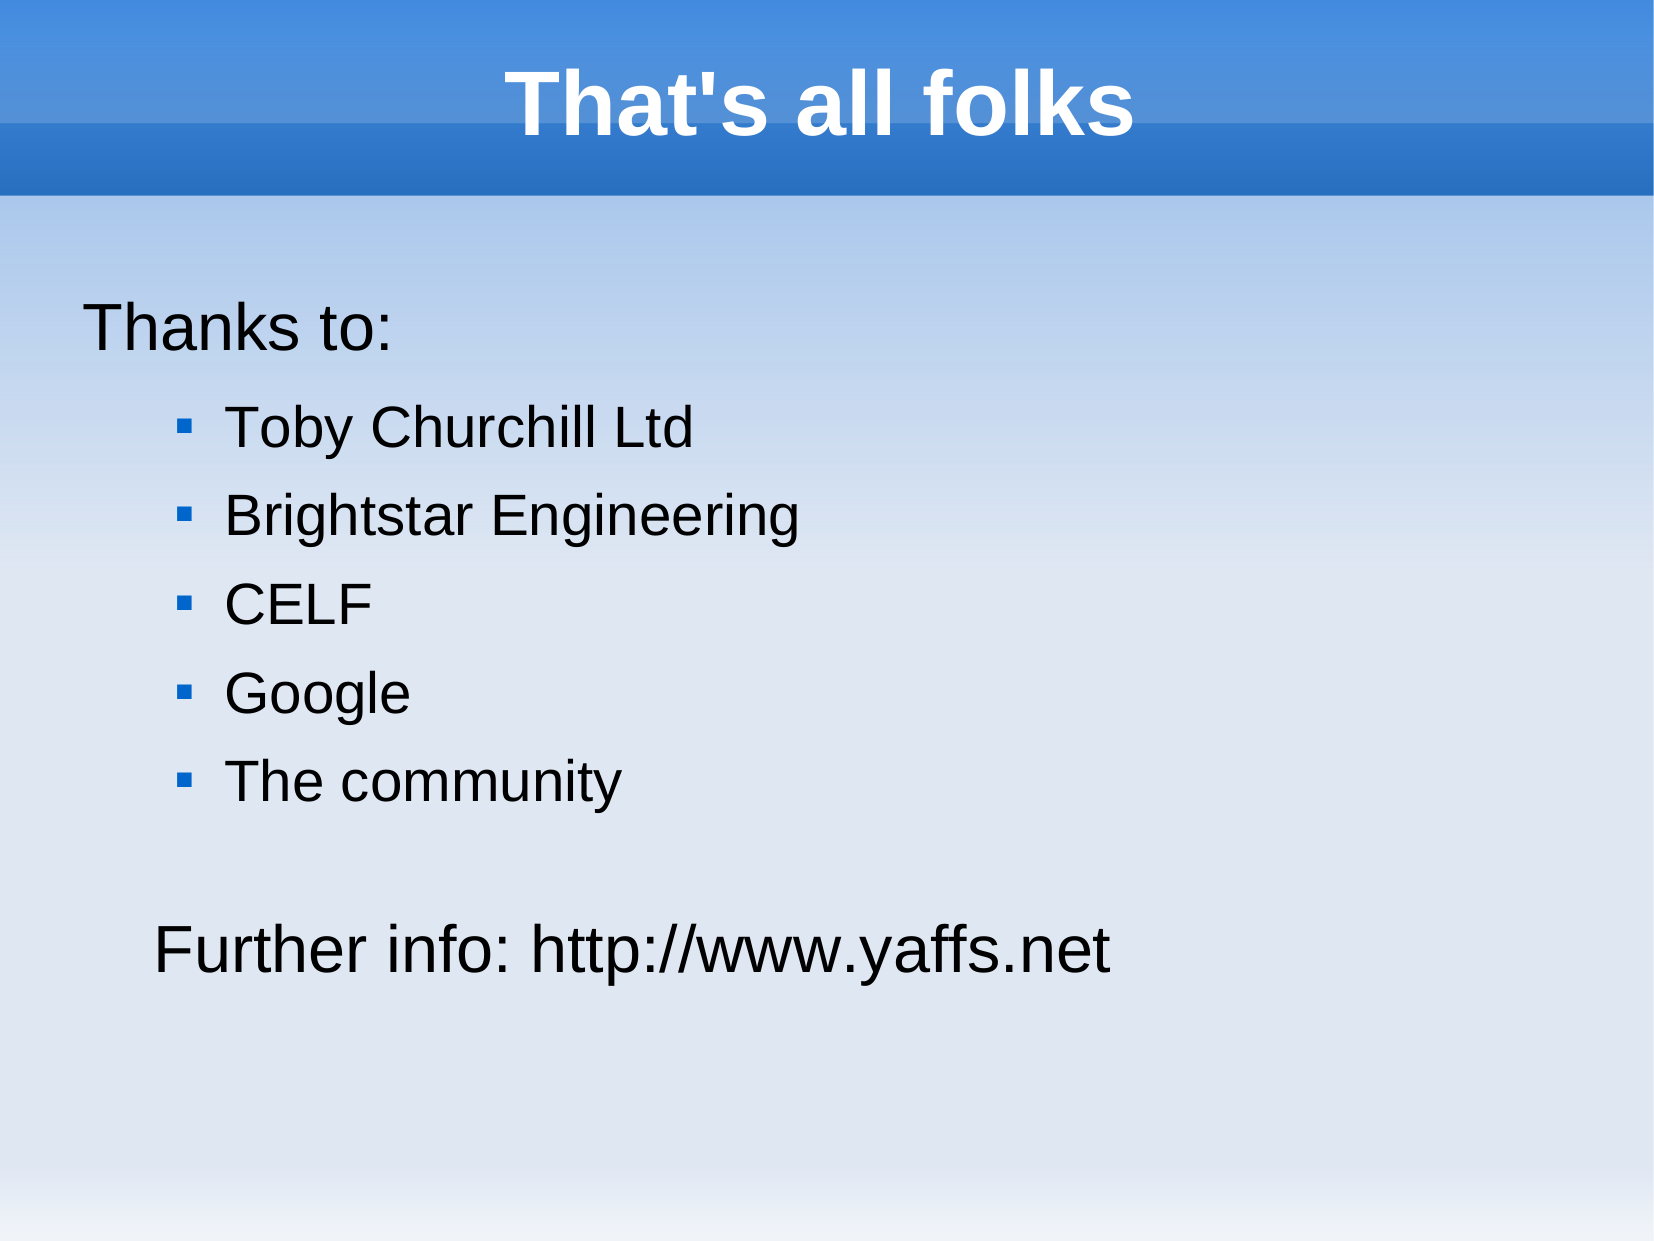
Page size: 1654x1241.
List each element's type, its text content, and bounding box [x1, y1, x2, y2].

title That's all folks [76, 0, 1565, 208]
list Thanks to: Toby Churchill Ltd Brightstar Engineering CELF Google The community Further info: http://www.yaffs.net [82, 290, 1571, 1109]
picture [0, 0, 1654, 1241]
